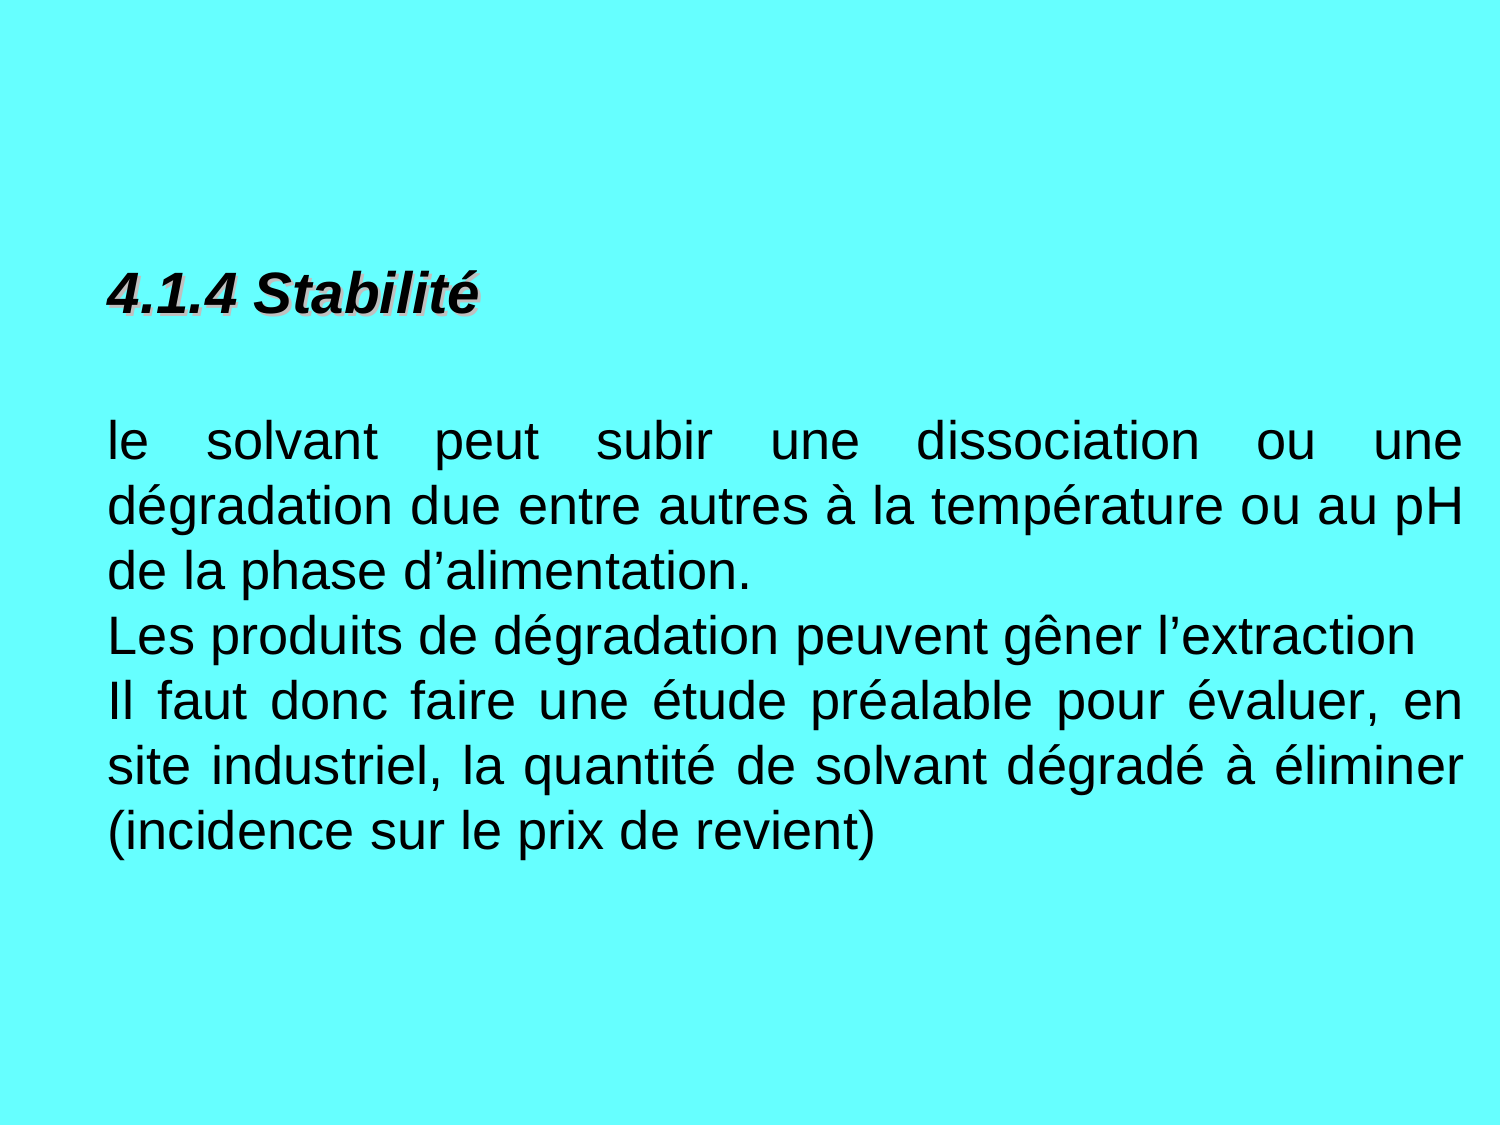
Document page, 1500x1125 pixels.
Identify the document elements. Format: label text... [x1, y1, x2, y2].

text_box 4.1.4 Stabilité le solvant peut subir une dissociation ou une dégradation due entre autres à la température ou au pH de la phase d’alimentation. Les produits de dégradation peuvent gêner l’extraction Il faut donc faire une étude préalable pour évaluer, en site industriel, la quantité de solvant dégradé à éliminer (incidence sur le prix de revient) [19, 249, 1481, 867]
